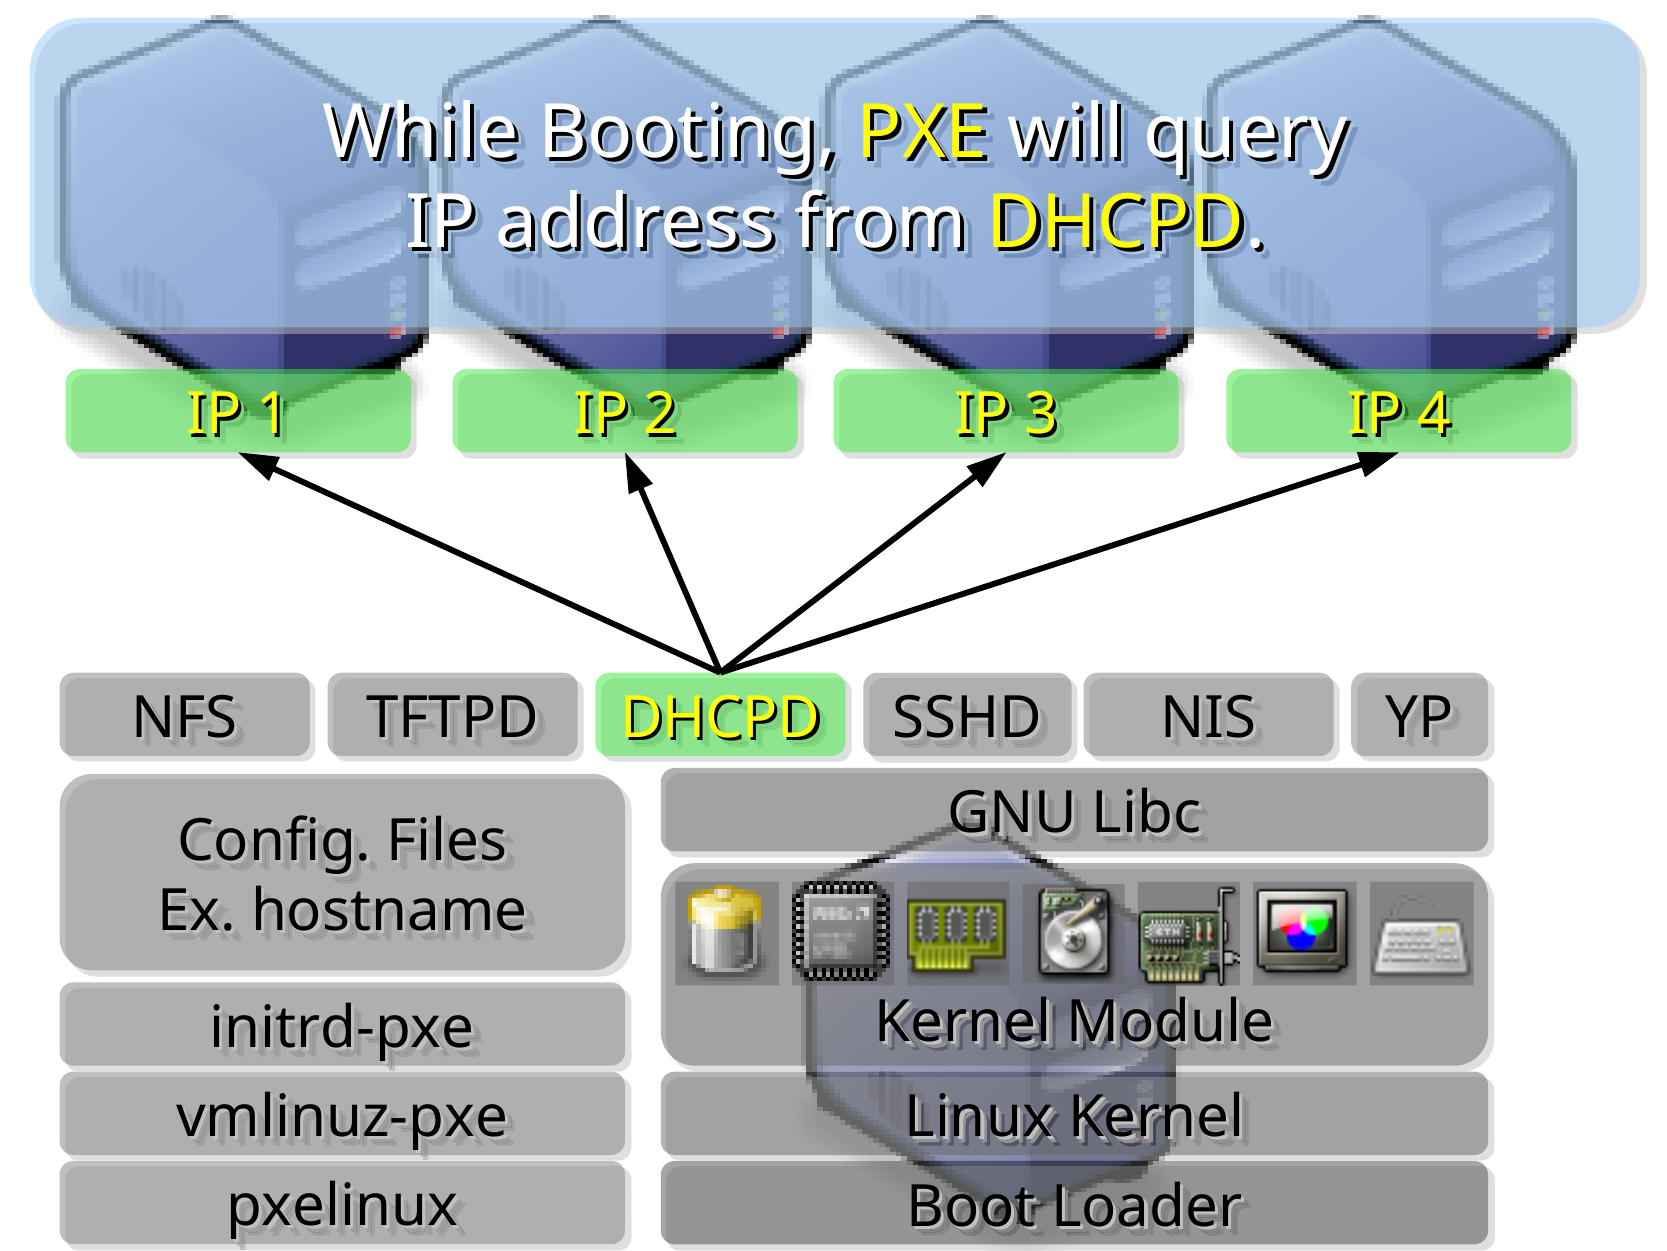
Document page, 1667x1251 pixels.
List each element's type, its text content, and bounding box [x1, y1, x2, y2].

text_box Boot Loader [660, 1160, 1489, 1245]
text_box SSHD [863, 672, 1072, 757]
picture [773, 1156, 1221, 1160]
picture [675, 881, 779, 986]
picture [907, 881, 1010, 986]
text_box IP 2 [452, 369, 798, 453]
picture [27, 2, 1622, 506]
text_box IP 3 [833, 369, 1179, 453]
text_box YP [1351, 672, 1489, 757]
text_box initrd-pxe [59, 982, 626, 1066]
text_box IP 4 [1226, 369, 1572, 453]
text_box vmlinuz-pxe [59, 1071, 626, 1156]
text_box pxelinux [59, 1160, 626, 1245]
text_box TFTPD [327, 672, 578, 757]
text_box IP 1 [65, 369, 411, 453]
text_box NFS [59, 672, 310, 757]
picture [1022, 883, 1125, 984]
picture [1137, 881, 1240, 986]
text_box GNU Libc [660, 767, 1489, 852]
picture [1370, 881, 1474, 986]
text_box DHCPD [595, 672, 846, 757]
text_box NIS [1083, 672, 1334, 757]
text_box While Booting, PXE will query IP address from DHCPD. [29, 17, 1641, 328]
picture [773, 852, 1221, 863]
text_box Linux Kernel [660, 1071, 1489, 1156]
picture [1253, 881, 1357, 986]
picture [792, 881, 895, 986]
text_box Kernel Module [660, 863, 1489, 1066]
picture [773, 1245, 1221, 1251]
text_box Config. Files Ex. hostname [59, 773, 626, 971]
picture [773, 1066, 1221, 1071]
